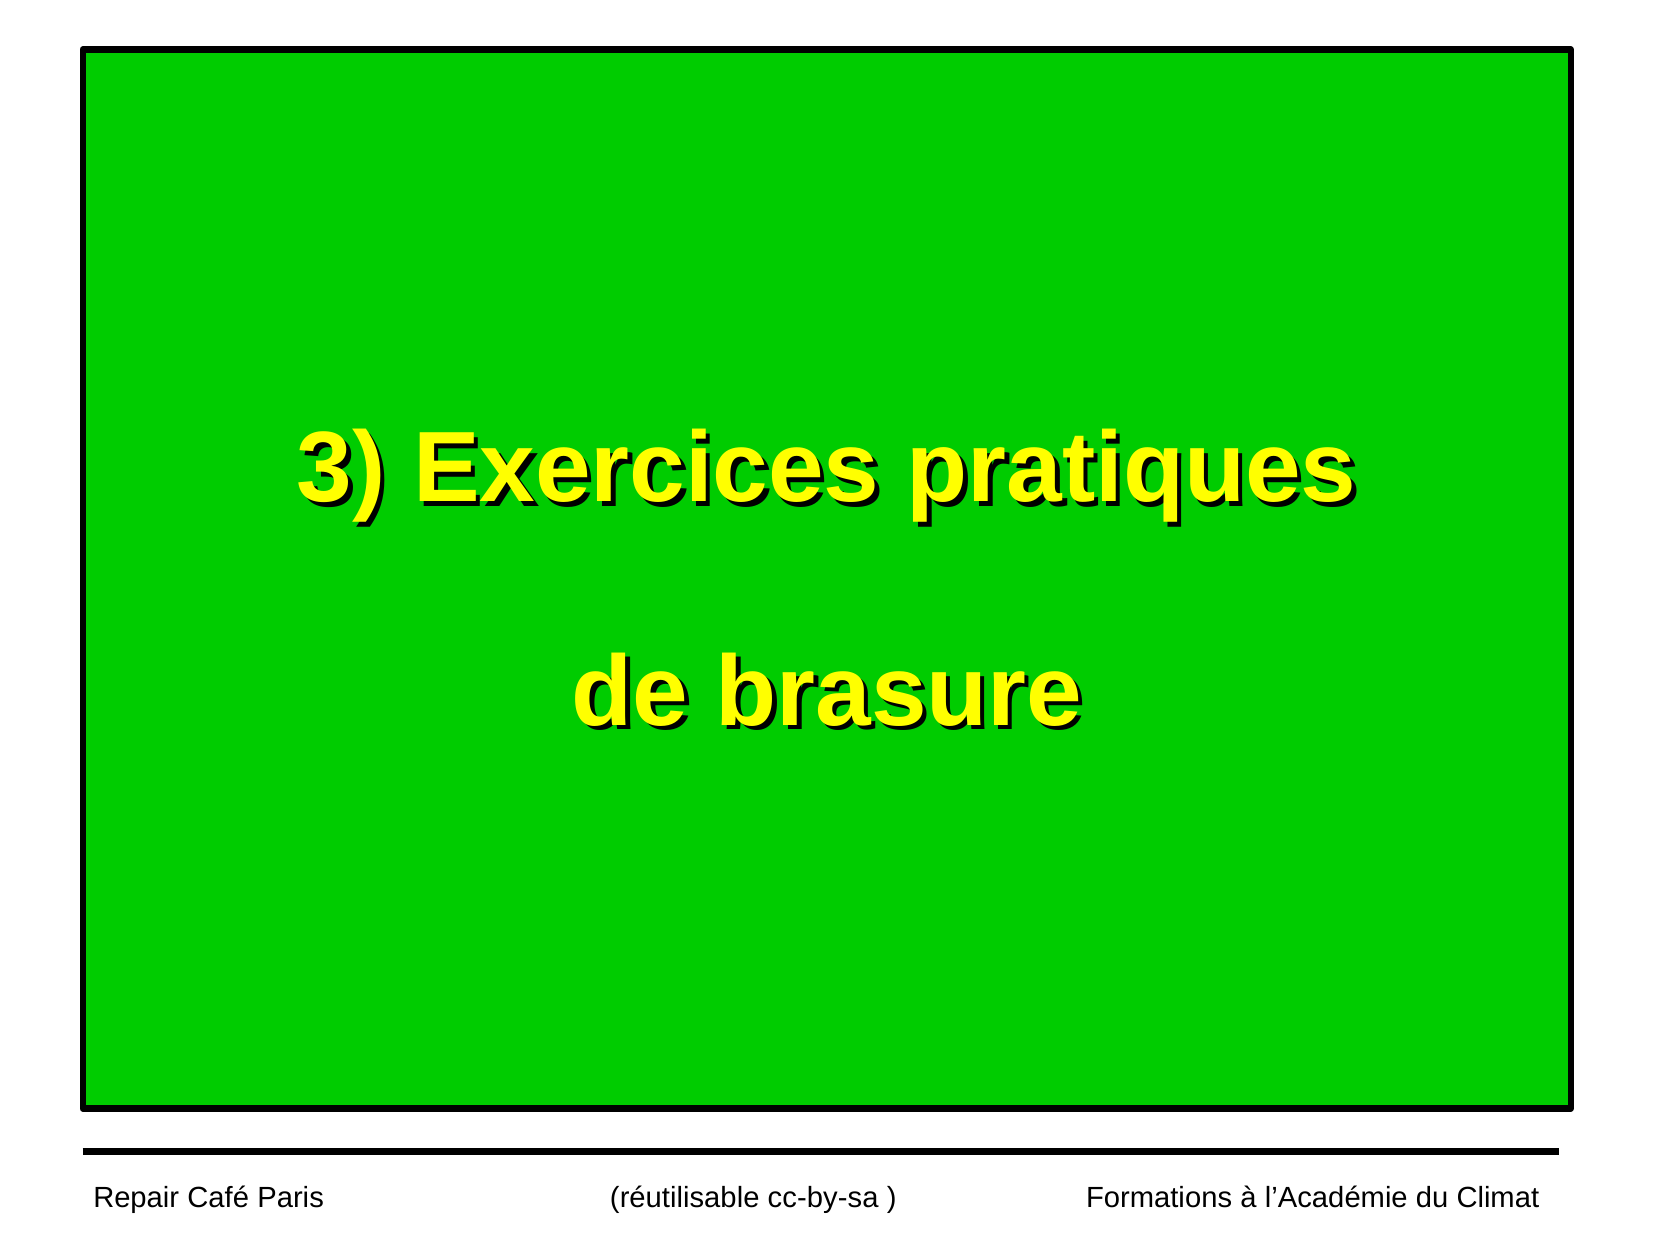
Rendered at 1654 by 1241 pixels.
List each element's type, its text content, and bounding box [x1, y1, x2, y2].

subtitle 3) Exercices pratiques de brasure [82, 49, 1571, 1109]
